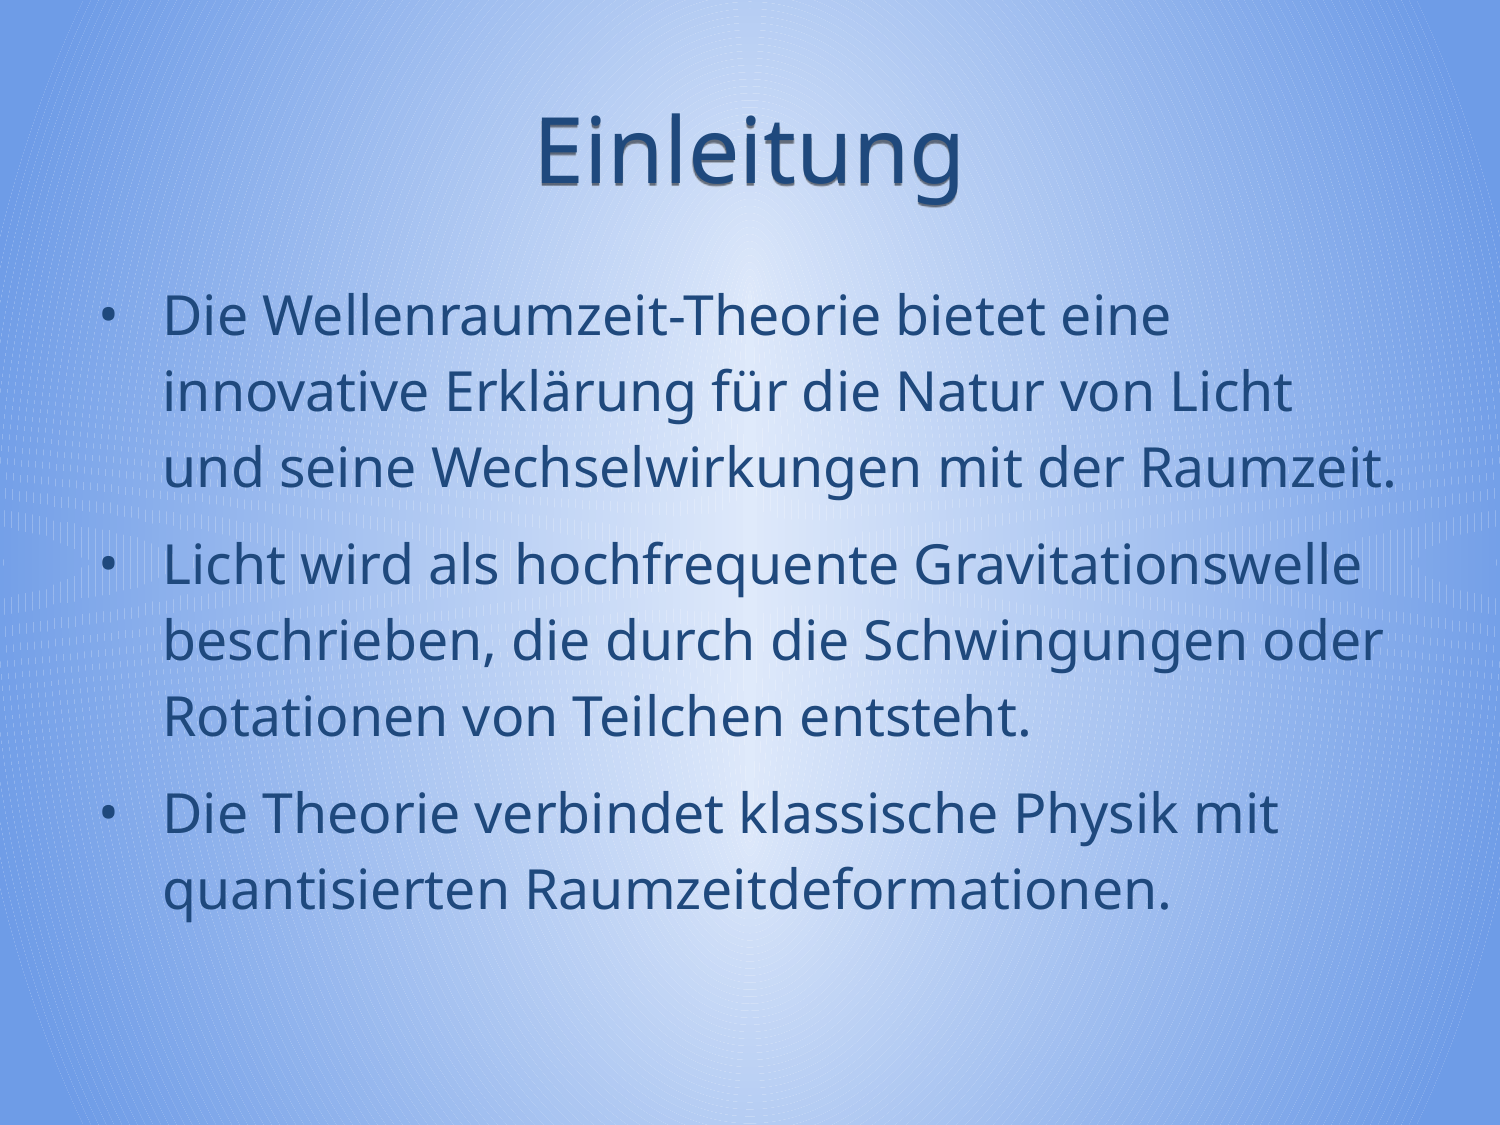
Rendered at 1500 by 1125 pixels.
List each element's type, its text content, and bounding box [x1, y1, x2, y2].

list Die Wellenraumzeit-Theorie bietet eine innovative Erklärung für die Natur von Licht und seine Wechselwirkungen mit der Raumzeit. Licht wird als hochfrequente Gravitationswelle beschrieben, die durch die Schwingungen oder Rotationen von Teilchen entsteht. Die Theorie verbindet klassische Physik mit quantisierten Raumzeitdeformationen. [75, 262, 1425, 1005]
title Einleitung [75, 45, 1425, 233]
